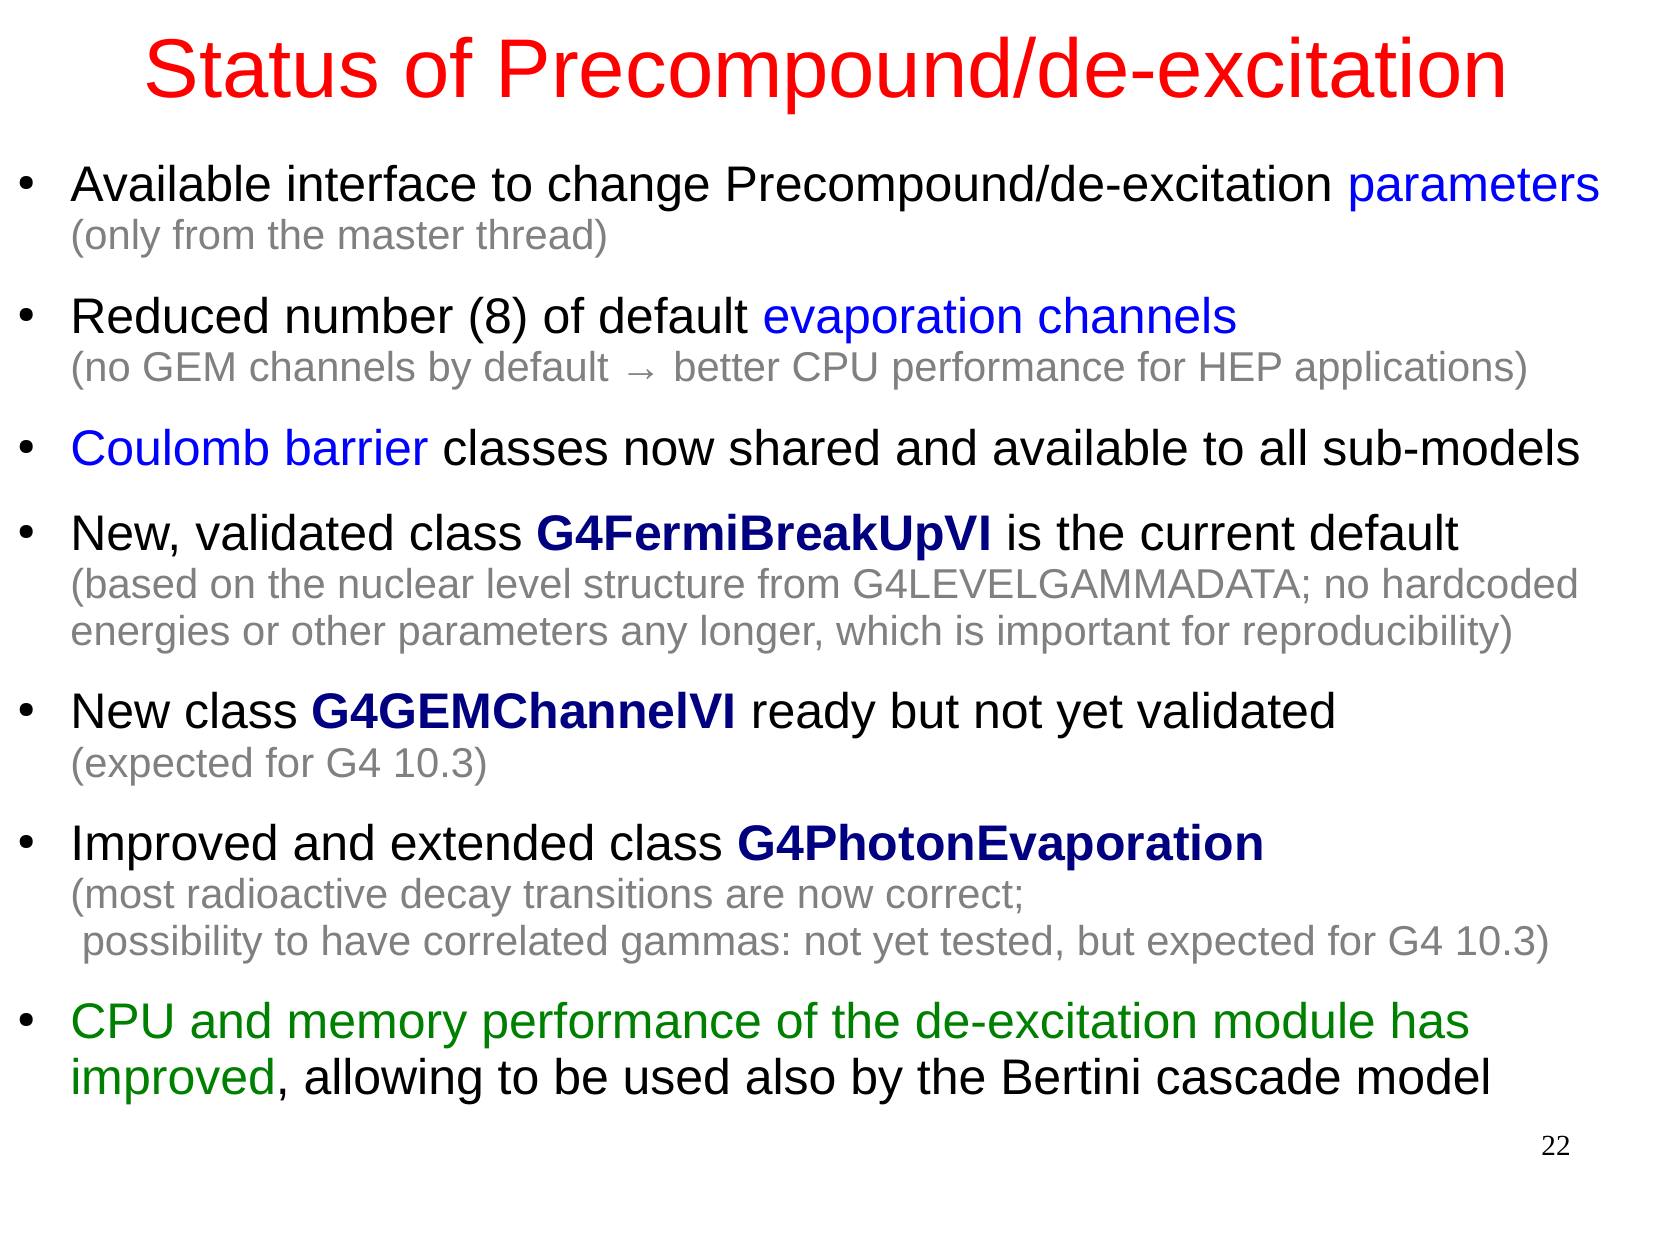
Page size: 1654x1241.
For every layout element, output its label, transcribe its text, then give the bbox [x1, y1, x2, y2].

list Available interface to change Precompound/de-excitation parameters (only from the master thread) Reduced number (8) of default evaporation channels (no GEM channels by default → better CPU performance for HEP applications) Coulomb barrier classes now shared and available to all sub-models New, validated class G4FermiBreakUpVI is the current default (based on the nuclear level structure from G4LEVELGAMMADATA; no hardcoded energies or other parameters any longer, which is important for reproducibility) New class G4GEMChannelVI ready but not yet validated (expected for G4 10.3) Improved and extended class G4PhotonEvaporation (most radioactive decay transitions are now correct; possibility to have correlated gammas: not yet tested, but expected for G4 10.3) CPU and memory performance of the de-excitation module has improved, allowing to be used also by the Bertini cascade model [0, 156, 1654, 1183]
title Status of Precompound/de-excitation [0, 8, 1654, 129]
